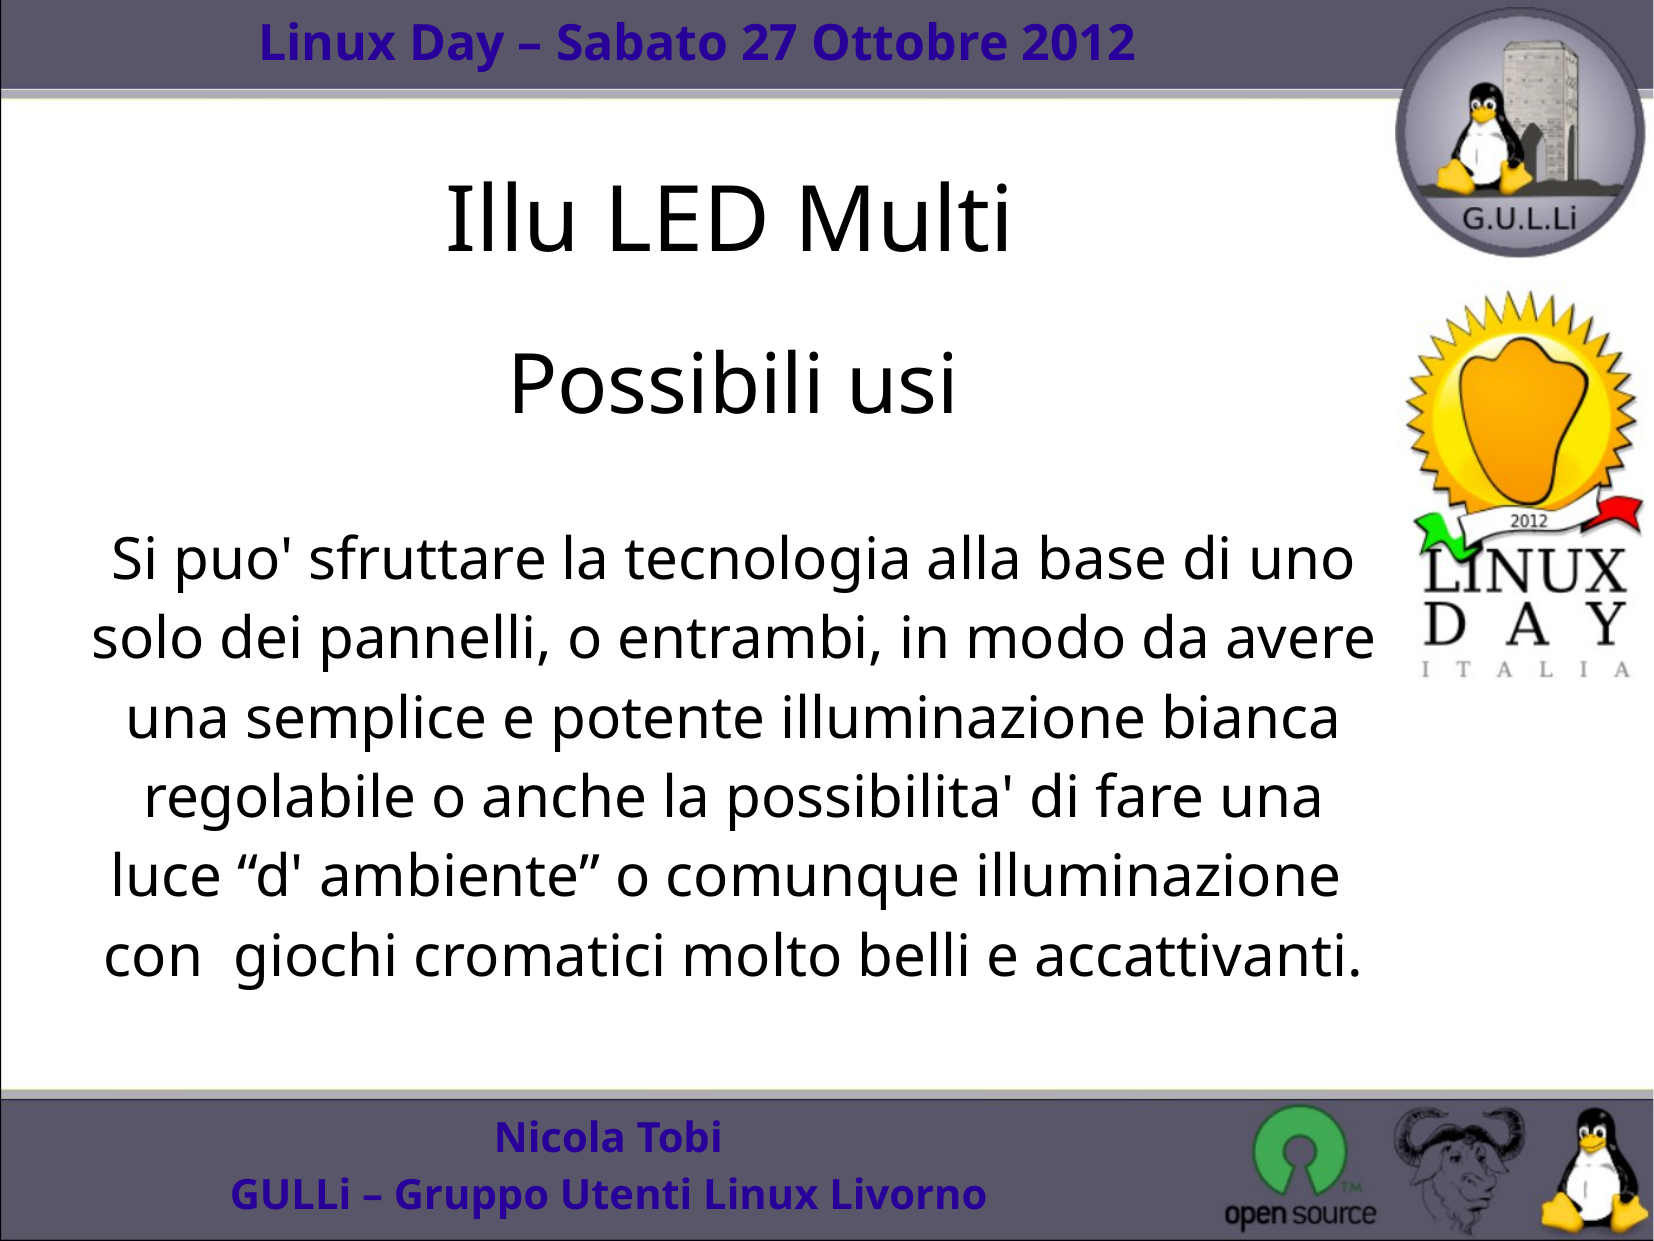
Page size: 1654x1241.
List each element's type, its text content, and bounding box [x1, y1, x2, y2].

text_box Nicola Tobi GULLi – Gruppo Utenti Linux Livorno [0, 1100, 1218, 1241]
text_box Linux Day – Sabato 27 Ottobre 2012 [0, 0, 1395, 97]
subtitle Possibili usi Si puo' sfruttare la tecnologia alla base di uno solo dei pannelli, o entrambi, in modo da avere una semplice e potente illuminazione bianca regolabile o anche la possibilita' di fare una luce “d' ambiente” o comunque illuminazione con giochi cromatici molto belli e accattivanti. [85, 315, 1382, 1082]
title Illu LED Multi [82, 112, 1378, 320]
picture [0, 0, 1654, 1241]
